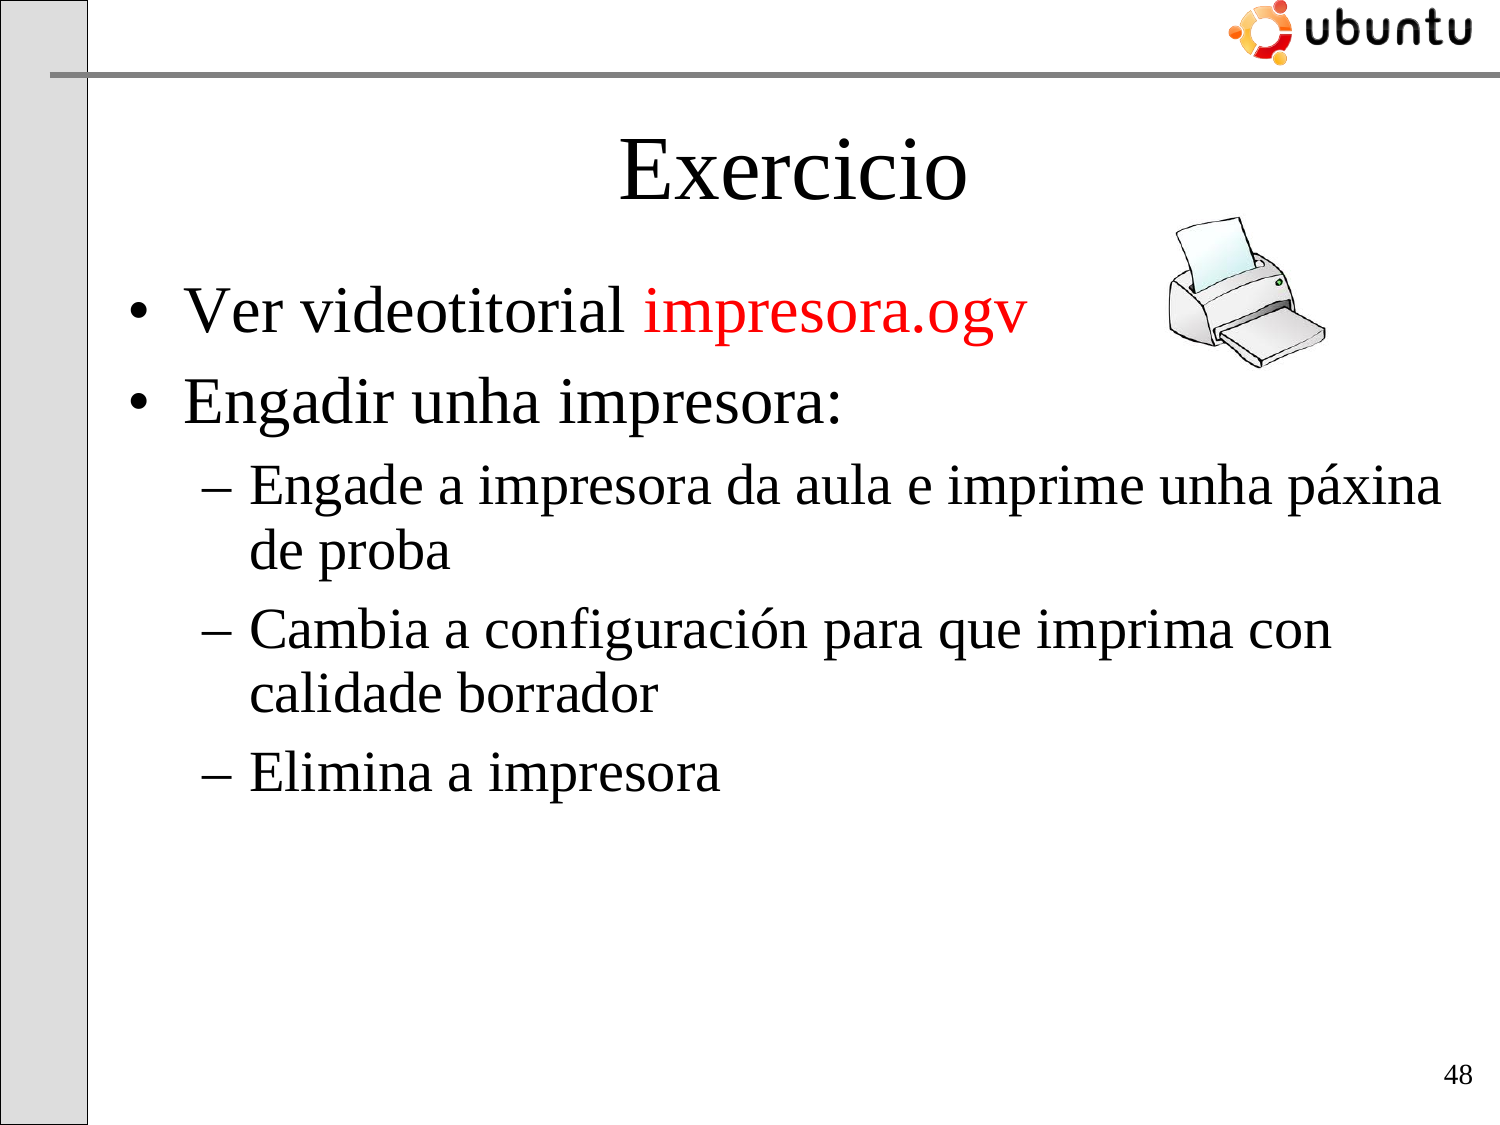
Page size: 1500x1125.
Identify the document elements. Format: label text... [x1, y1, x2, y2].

title Exercicio [112, 99, 1477, 237]
picture [1151, 206, 1329, 384]
picture [1221, 0, 1483, 71]
list Ver videotitorial impresora.ogv Engadir unha impresora: Engade a impresora da aula e imprime unha páxina de proba Cambia a configuración para que imprima con calidade borrador Elimina a impresora [112, 265, 1477, 1125]
